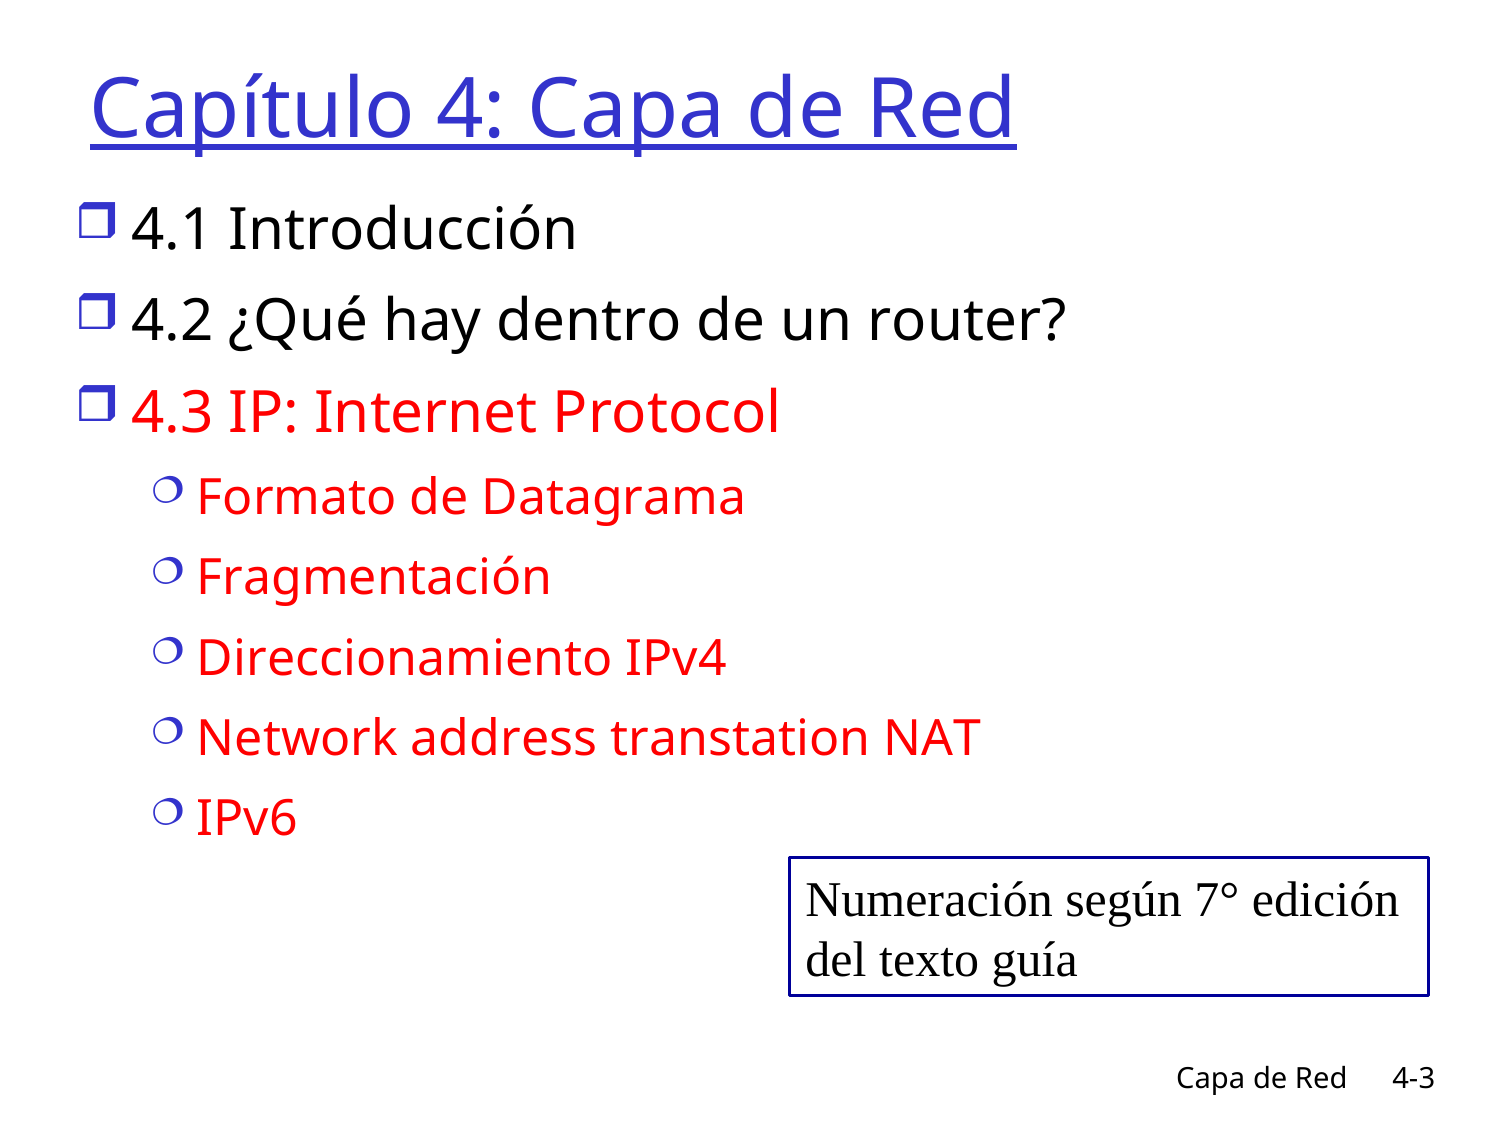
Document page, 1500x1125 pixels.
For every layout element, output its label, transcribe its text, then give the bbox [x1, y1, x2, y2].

list 4.1 Introducción 4.2 ¿Qué hay dentro de un router? 4.3 IP: Internet Protocol Formato de Datagrama Fragmentación Direccionamiento IPv4 Network address transtation NAT IPv6 [75, 187, 1463, 1029]
title Capítulo 4: Capa de Red [75, 23, 1463, 187]
text_box Numeración según 7° edición del texto guía [789, 857, 1429, 996]
